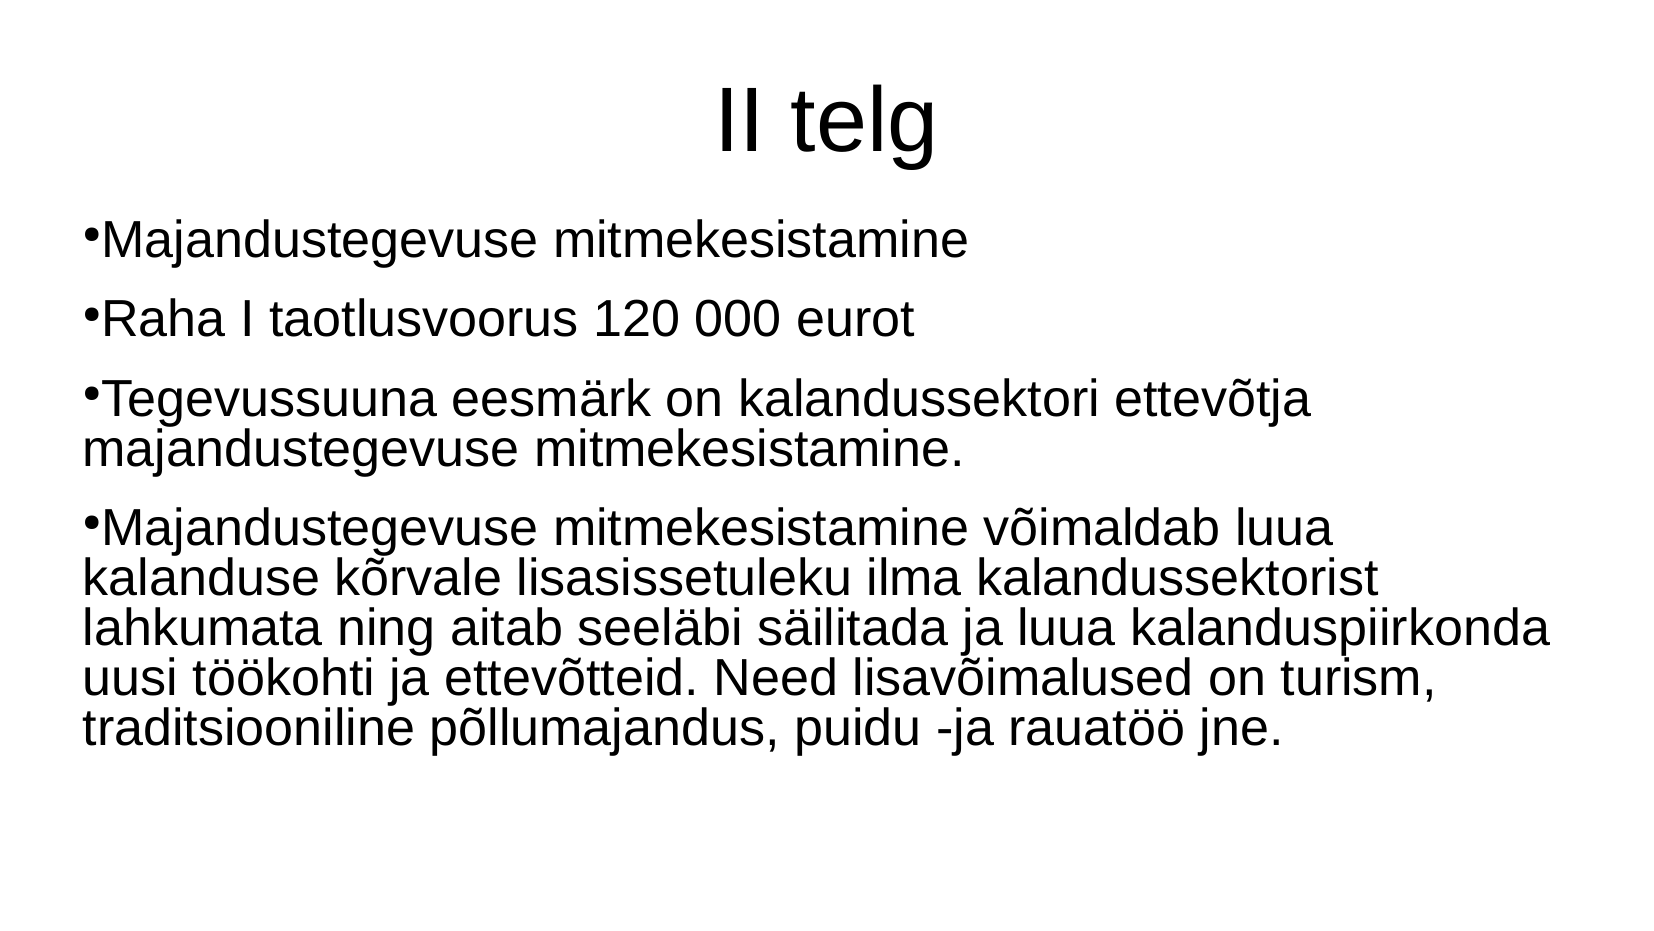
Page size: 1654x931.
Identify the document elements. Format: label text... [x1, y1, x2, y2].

title II telg [82, 37, 1571, 193]
list Majandustegevuse mitmekesistamine Raha I taotlusvoorus 120 000 eurot Tegevussuuna eesmärk on kalandussektori ettevõtja majandustegevuse mitmekesistamine. Majandustegevuse mitmekesistamine võimaldab luua kalanduse kõrvale lisasissetuleku ilma kalandussektorist lahkumata ning aitab seeläbi säilitada ja luua kalanduspiirkonda uusi töökohti ja ettevõtteid. Need lisavõimalused on turism, traditsiooniline põllumajandus, puidu -ja rauatöö jne. [82, 217, 1571, 758]
